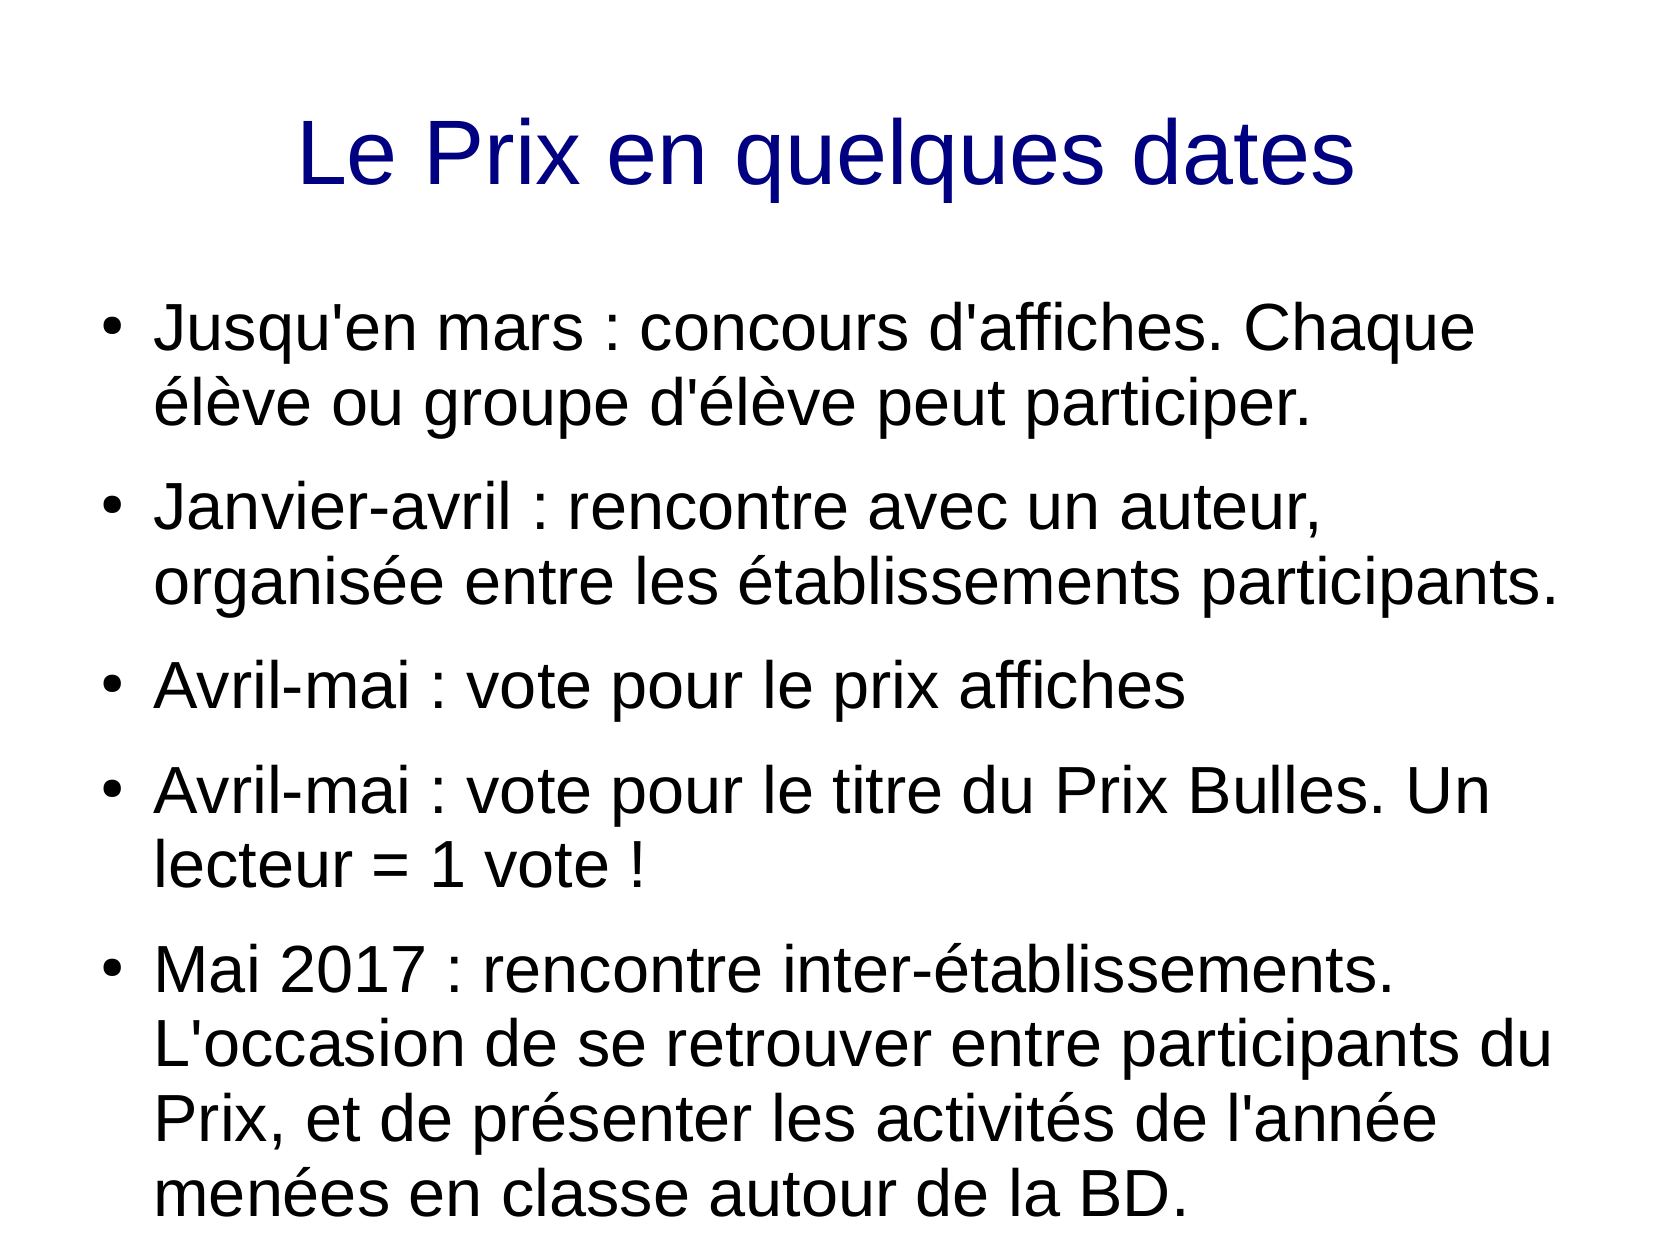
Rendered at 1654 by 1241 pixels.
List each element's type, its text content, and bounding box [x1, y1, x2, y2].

title Le Prix en quelques dates [82, 49, 1571, 257]
list Jusqu'en mars : concours d'affiches. Chaque élève ou groupe d'élève peut participer. Janvier-avril : rencontre avec un auteur, organisée entre les établissements participants. Avril-mai : vote pour le prix affiches Avril-mai : vote pour le titre du Prix Bulles. Un lecteur = 1 vote ! Mai 2017 : rencontre inter-établissements. L'occasion de se retrouver entre participants du Prix, et de présenter les activités de l'année menées en classe autour de la BD. [82, 290, 1571, 1231]
